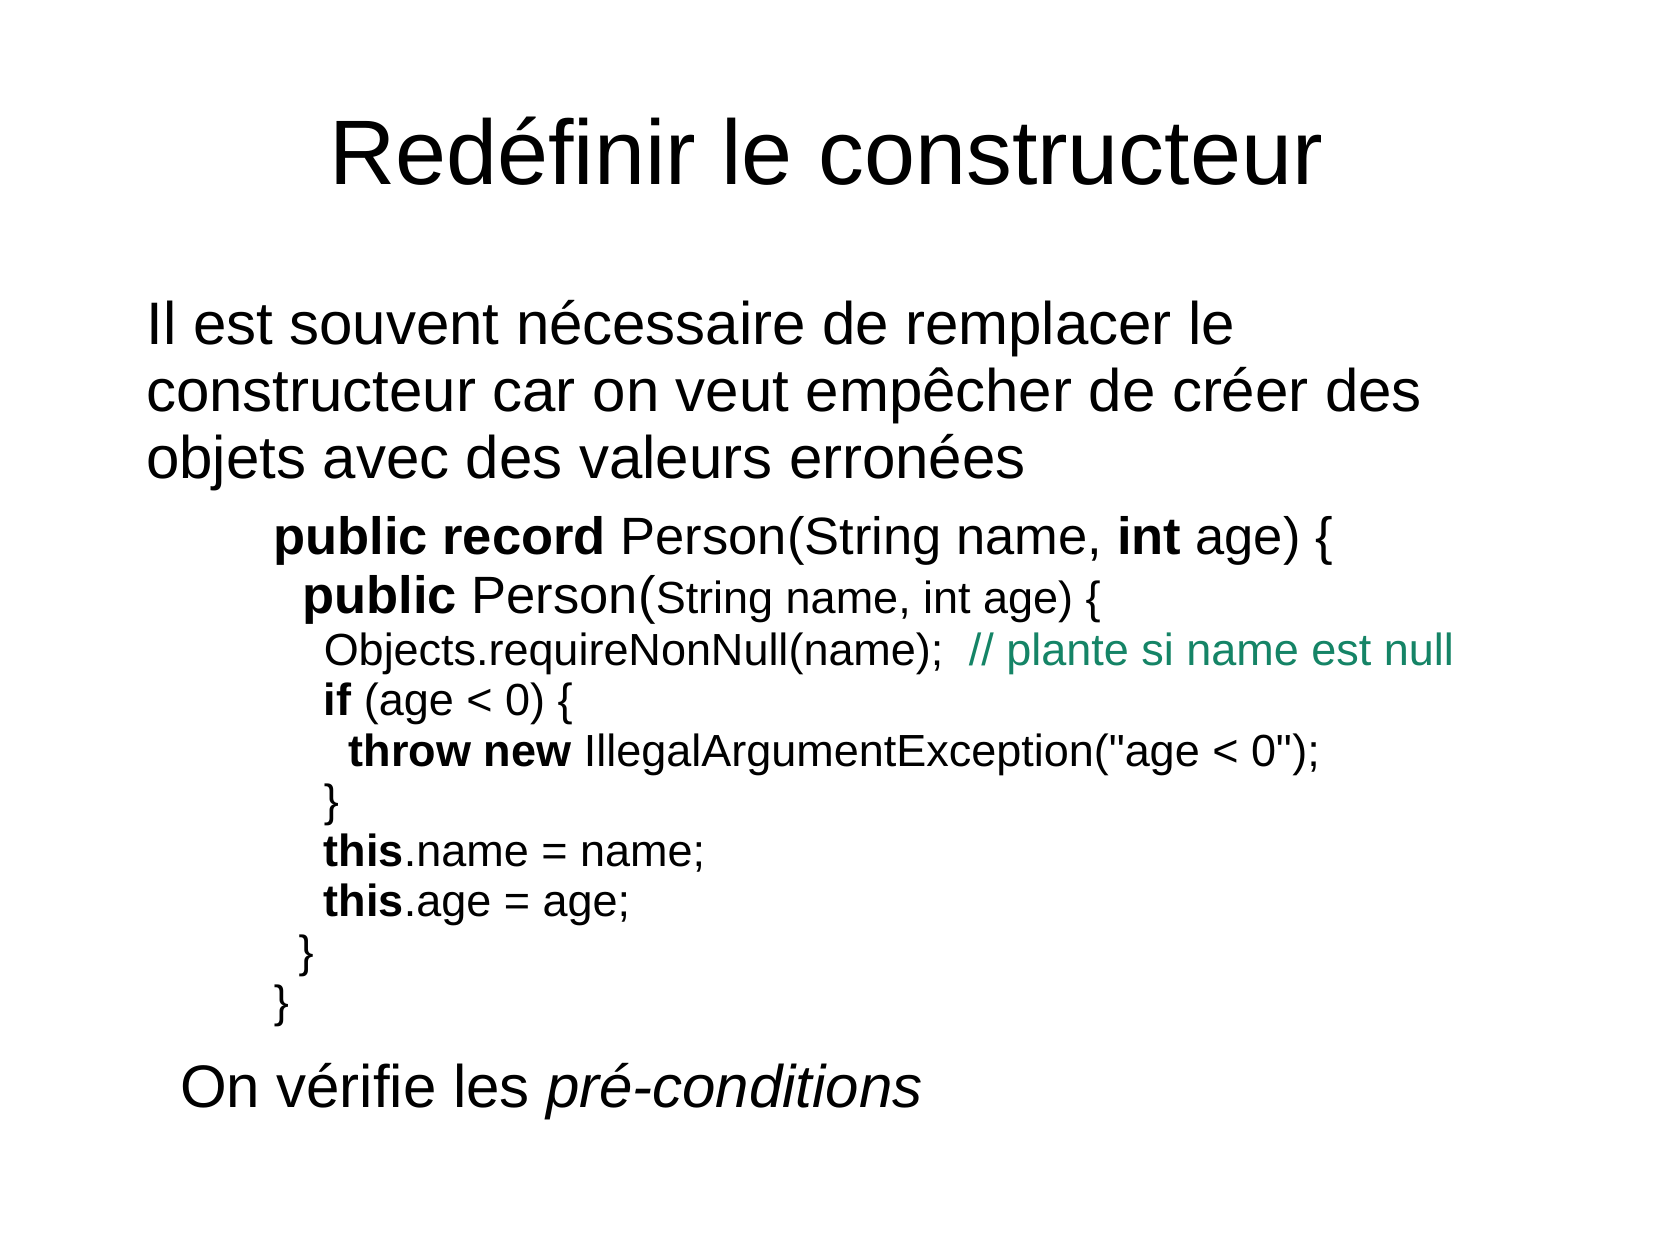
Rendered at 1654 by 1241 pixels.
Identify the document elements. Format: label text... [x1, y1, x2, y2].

title Redéfinir le constructeur [82, 49, 1571, 257]
list Il est souvent nécessaire de remplacer le constructeur car on veut empêcher de créer des objets avec des valeurs erronées public record Person(String name, int age) { public Person(String name, int age) { Objects.requireNonNull(name); // plante si name est null if (age < 0) { throw new IllegalArgumentException("age < 0"); } this.name = name; this.age = age; } } On vérifie les pré-conditions [82, 290, 1571, 1126]
